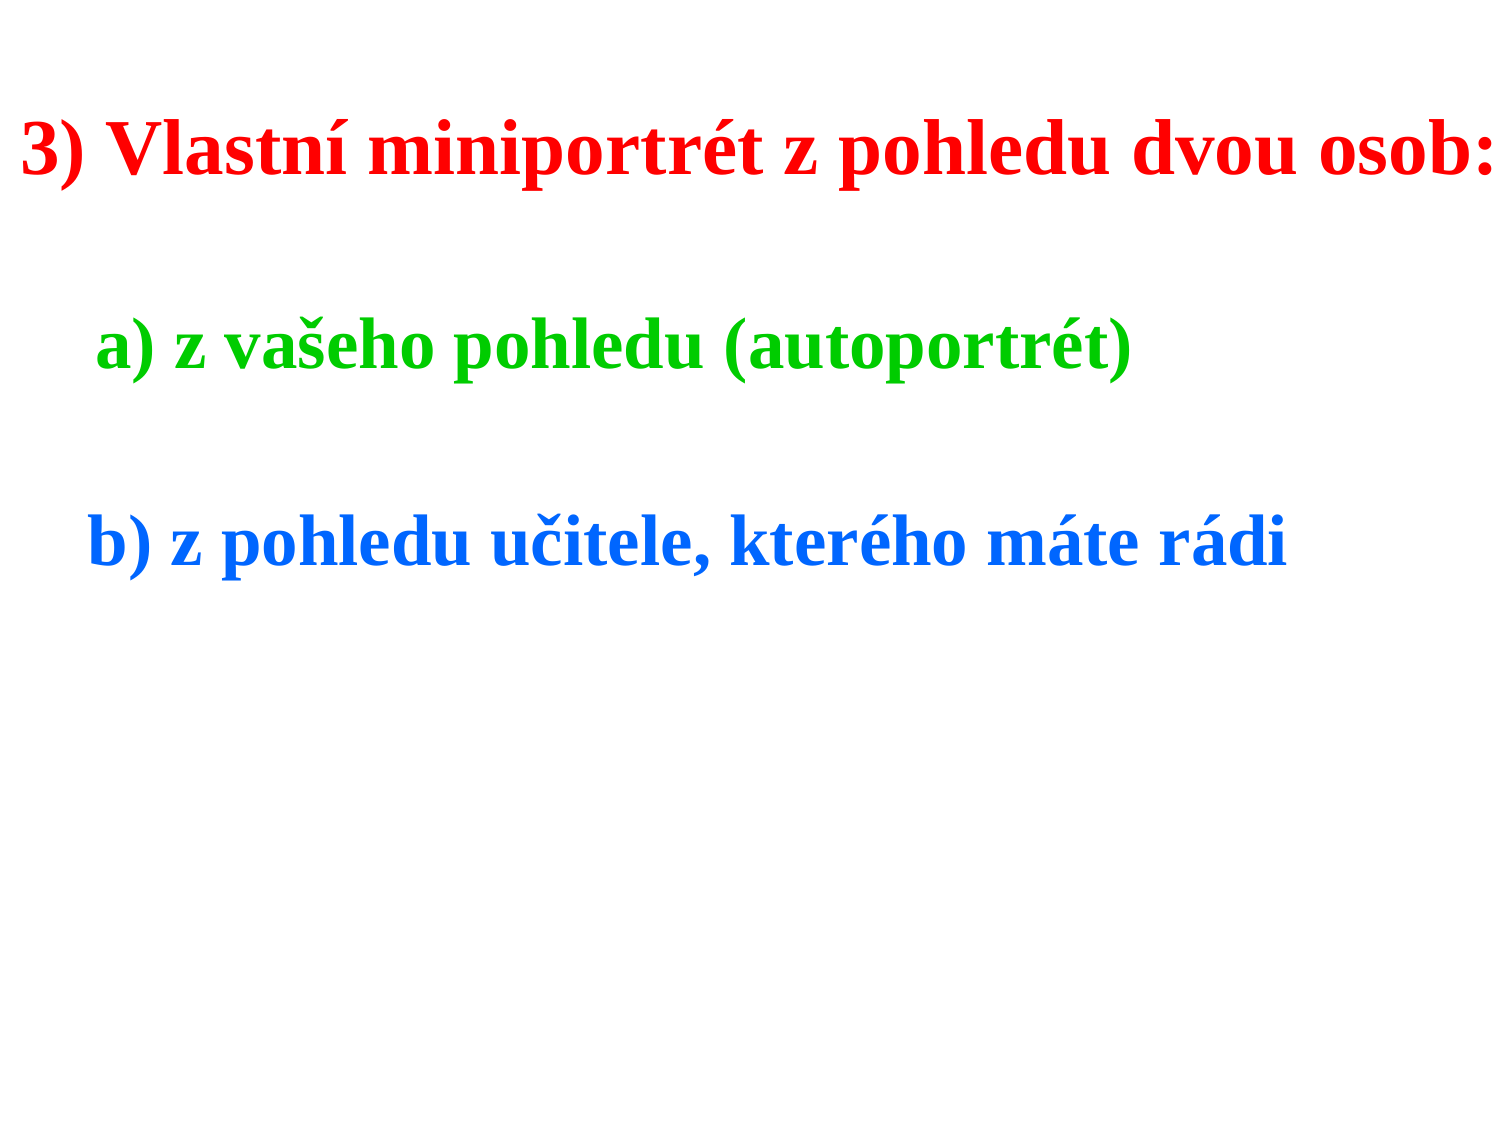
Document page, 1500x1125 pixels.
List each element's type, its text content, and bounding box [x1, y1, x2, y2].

text_box a) z vašeho pohledu (autoportrét) [62, 287, 1148, 391]
text_box 3) Vlastní miniportrét z pohledu dvou osob: [5, 87, 1500, 198]
text_box b) z pohledu učitele, kterého máte rádi [0, 449, 1500, 588]
